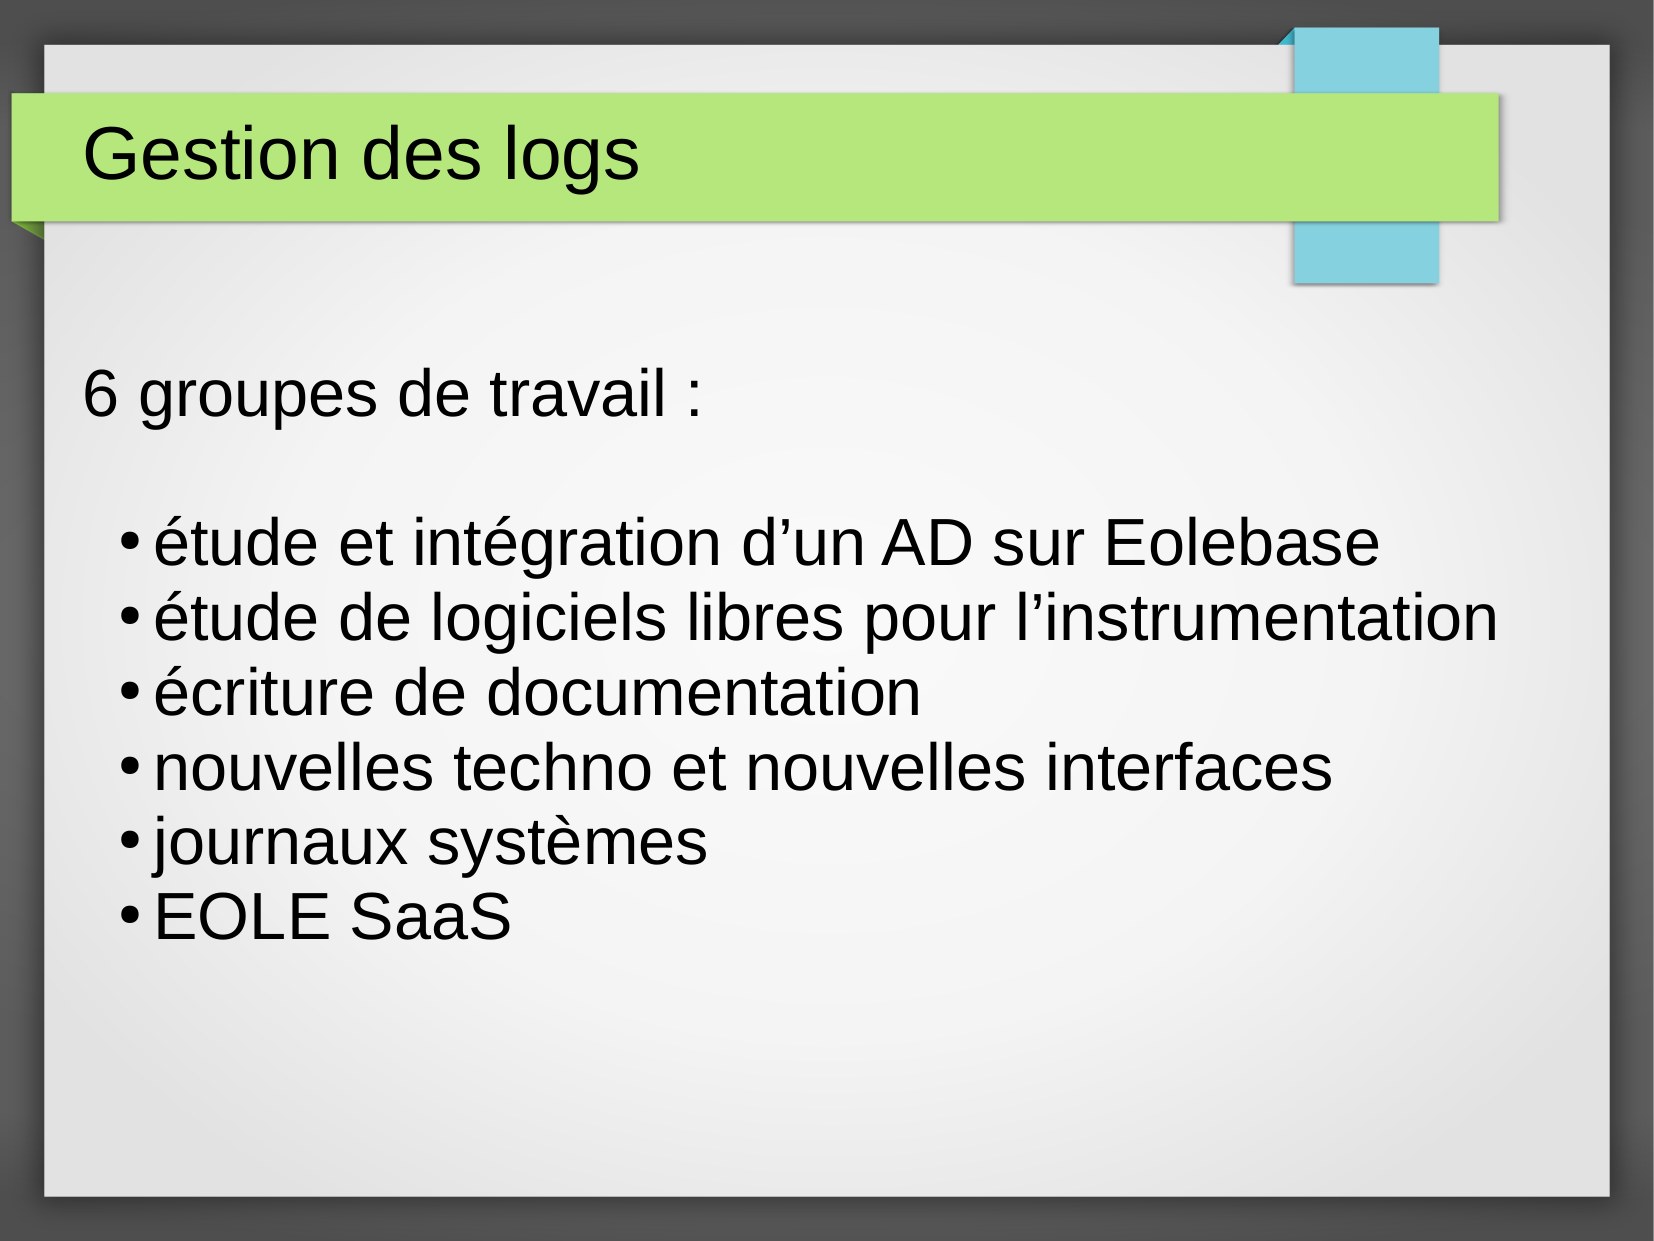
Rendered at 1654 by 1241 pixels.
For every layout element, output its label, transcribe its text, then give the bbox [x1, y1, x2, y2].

subtitle 6 groupes de travail : étude et intégration d’un AD sur Eolebase étude de logiciels libres pour l’instrumentation écriture de documentation nouvelles techno et nouvelles interfaces journaux systèmes EOLE SaaS [82, 295, 1571, 1015]
picture [0, 0, 1654, 1241]
title Gestion des logs [82, 94, 1264, 213]
